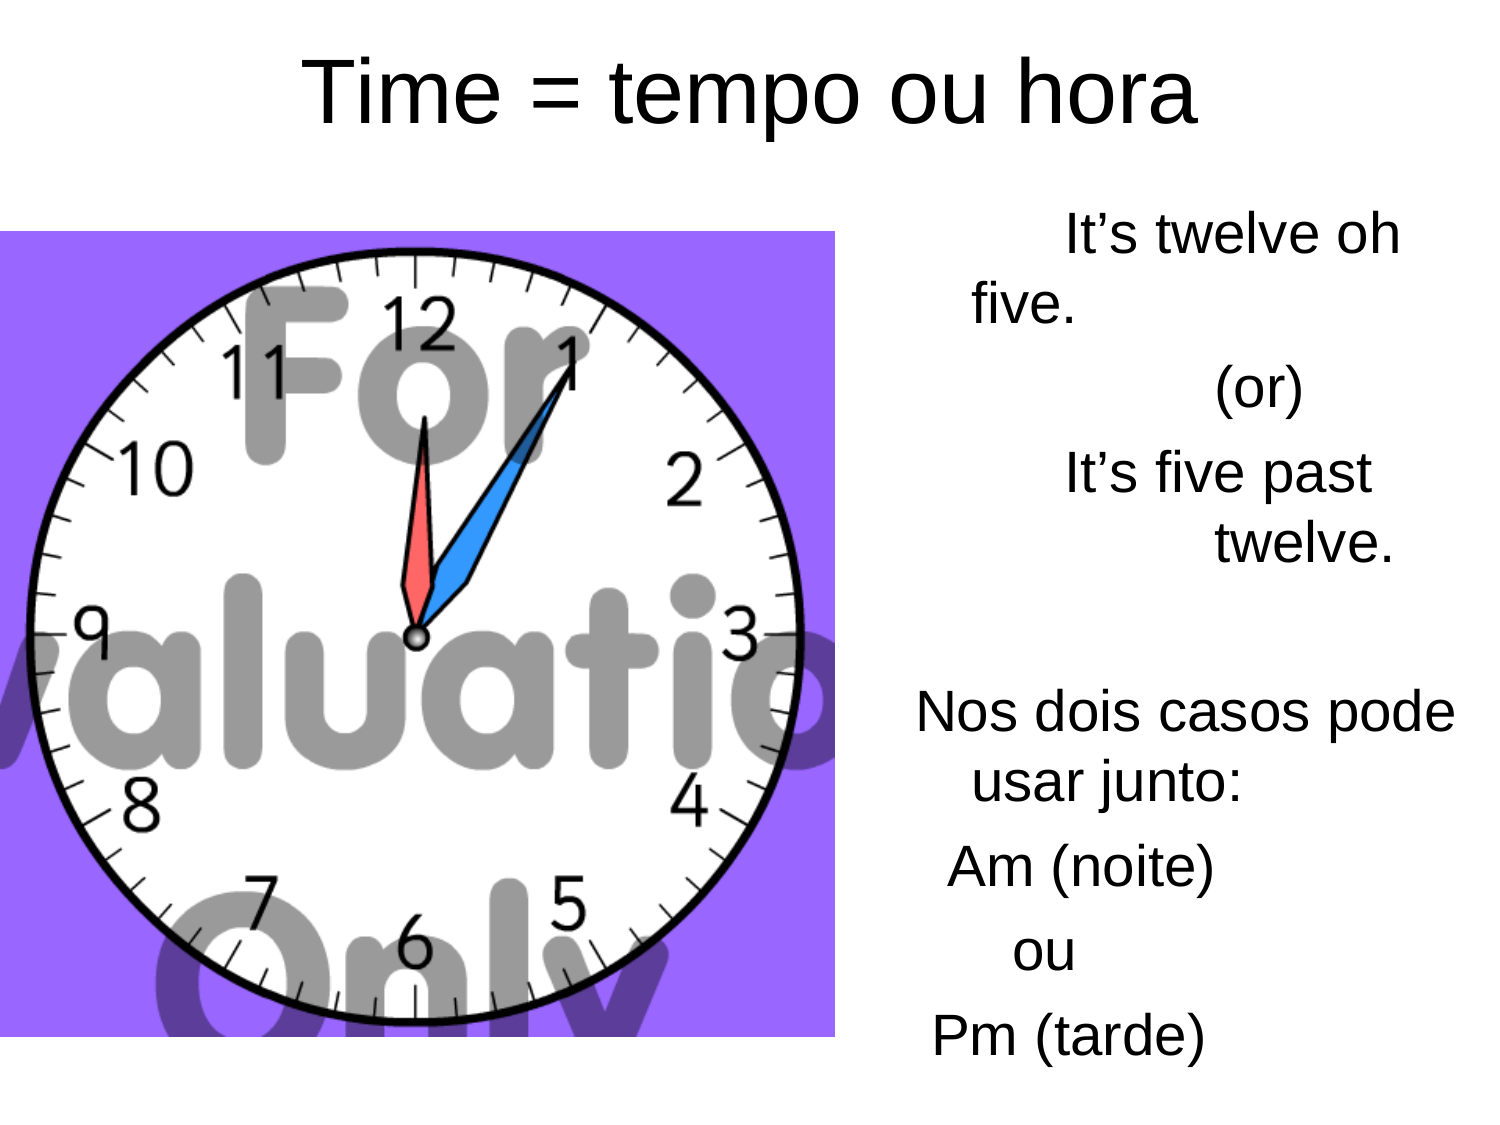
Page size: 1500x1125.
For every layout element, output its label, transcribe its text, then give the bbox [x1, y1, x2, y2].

title Time = tempo ou hora [75, 24, 1426, 150]
list It’s twelve oh five. (or) It’s five past twelve. Nos dois casos pode usar junto: Am (noite) ou Pm (tarde) [900, 187, 1500, 1125]
picture [0, 231, 835, 1037]
